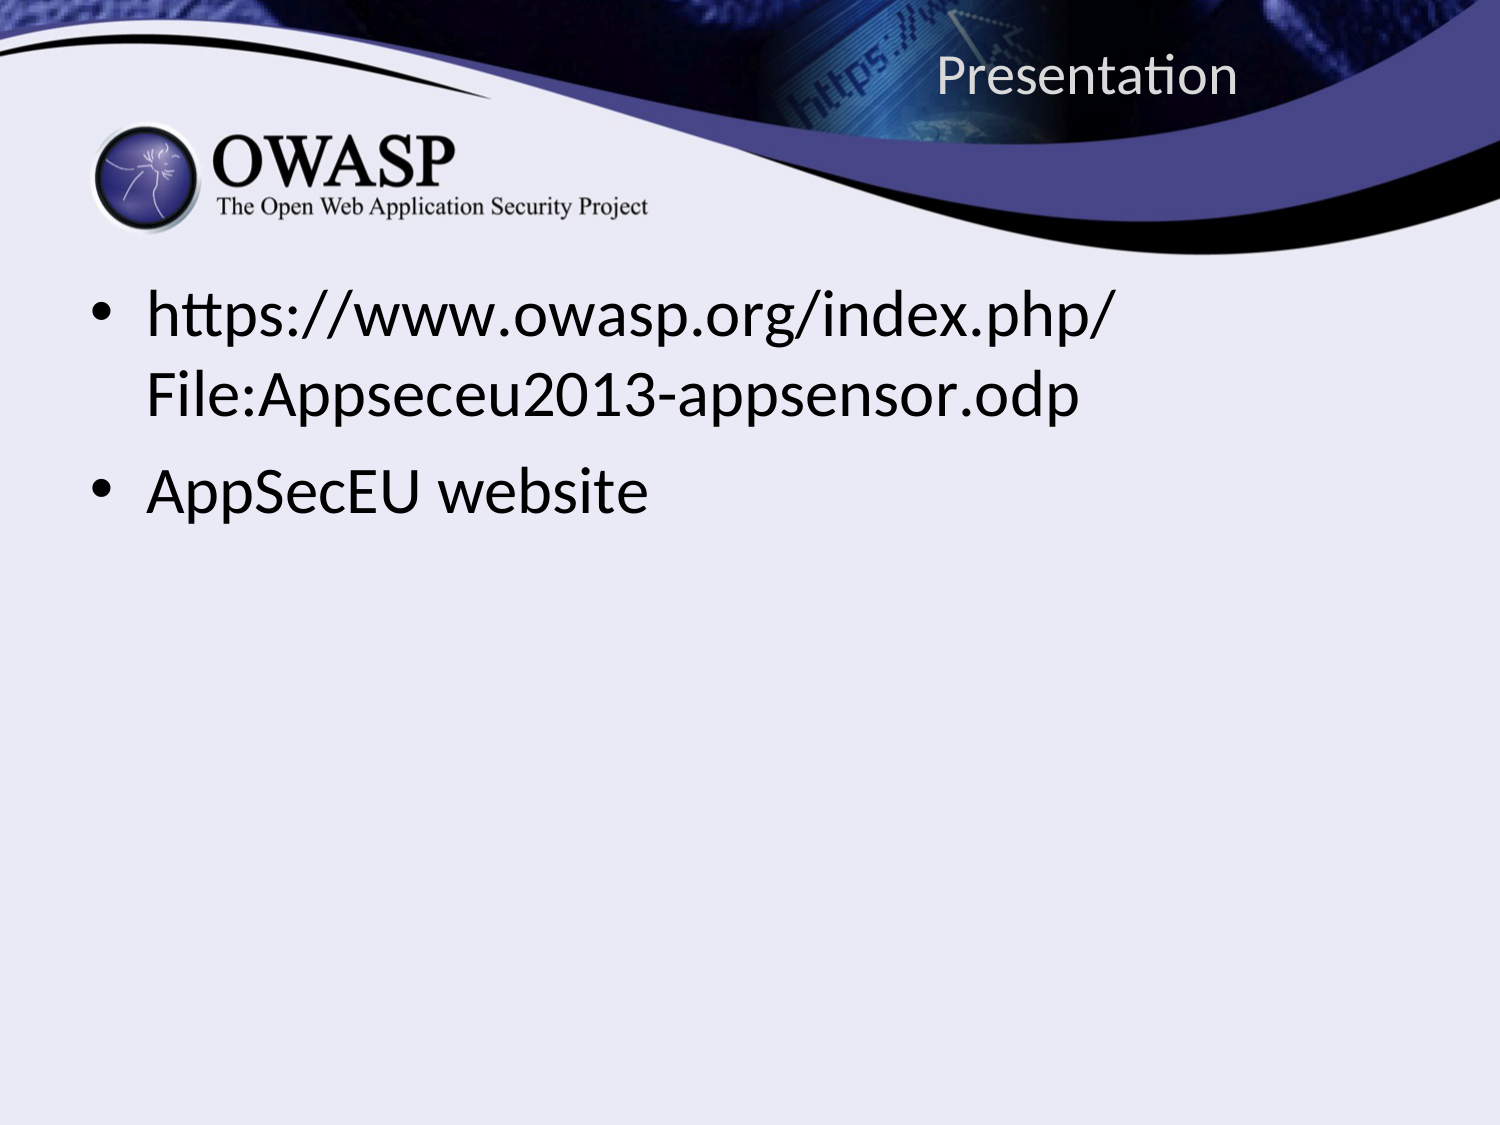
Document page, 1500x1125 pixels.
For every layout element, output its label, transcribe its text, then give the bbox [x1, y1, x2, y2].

picture [0, 0, 1500, 1125]
title Presentation [699, 0, 1476, 149]
list https://www.owasp.org/index.php/ File:Appseceu2013-appsensor.odp AppSecEU website [75, 262, 1426, 1018]
